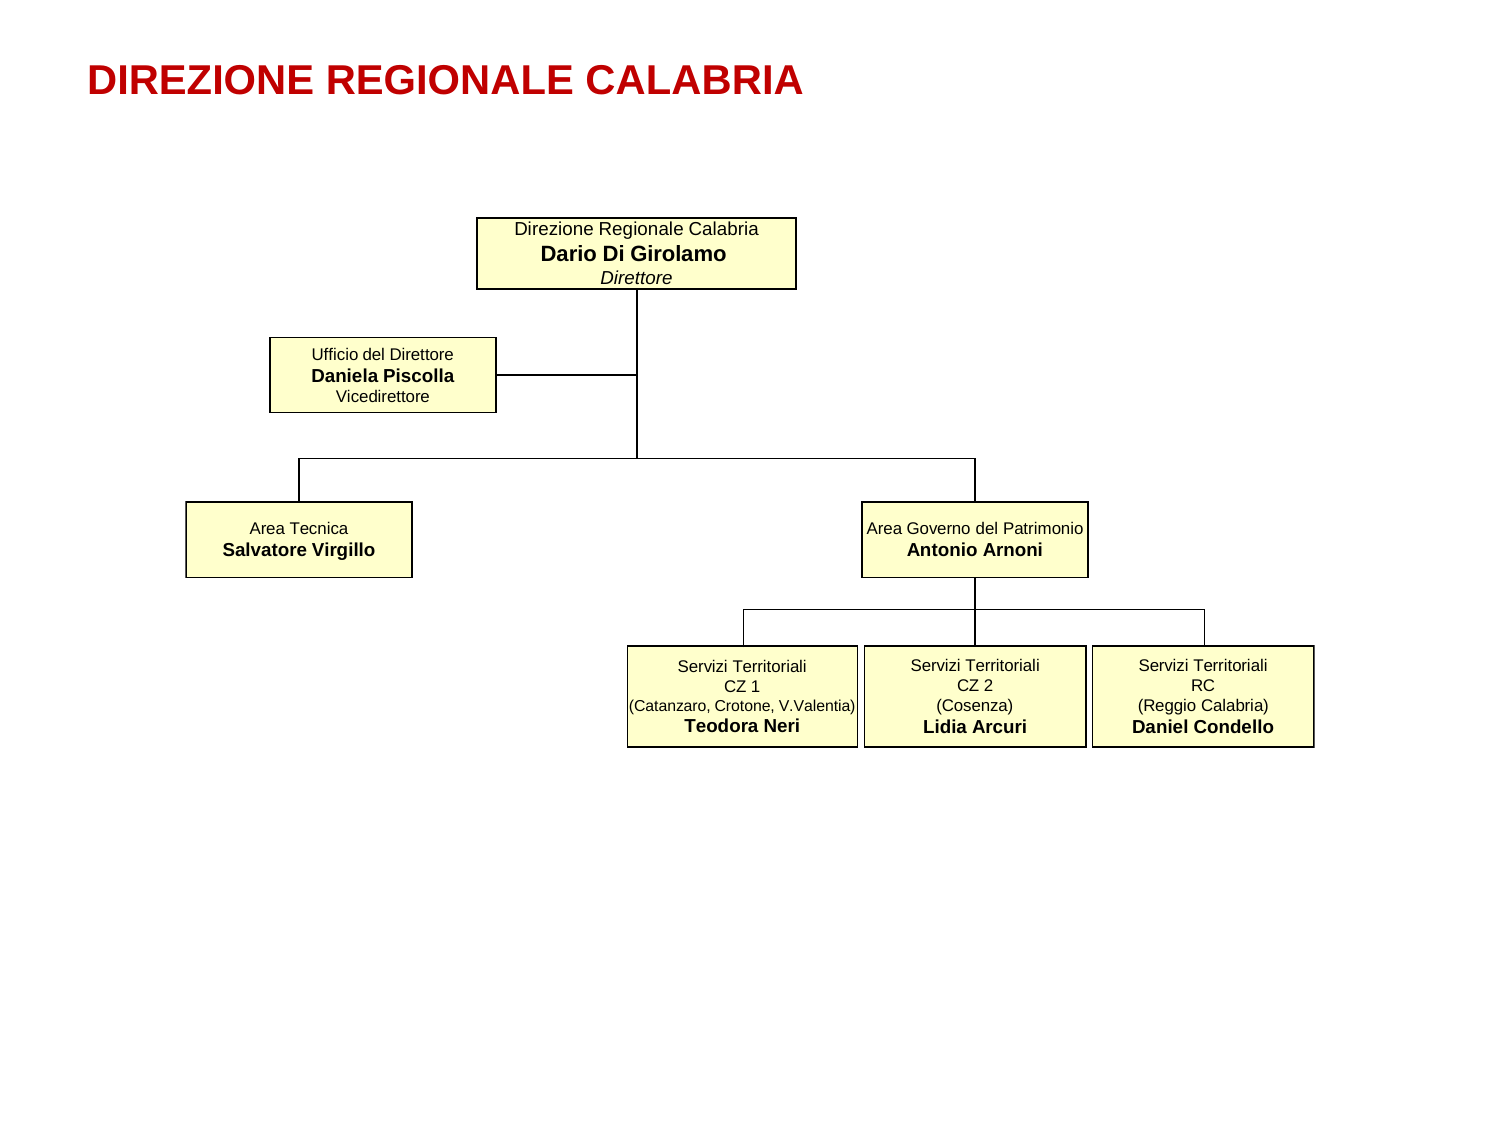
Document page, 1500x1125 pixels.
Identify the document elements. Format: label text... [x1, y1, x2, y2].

picture [185, 211, 1315, 749]
text_box DIREZIONE REGIONALE CALABRIA [72, 45, 1462, 128]
